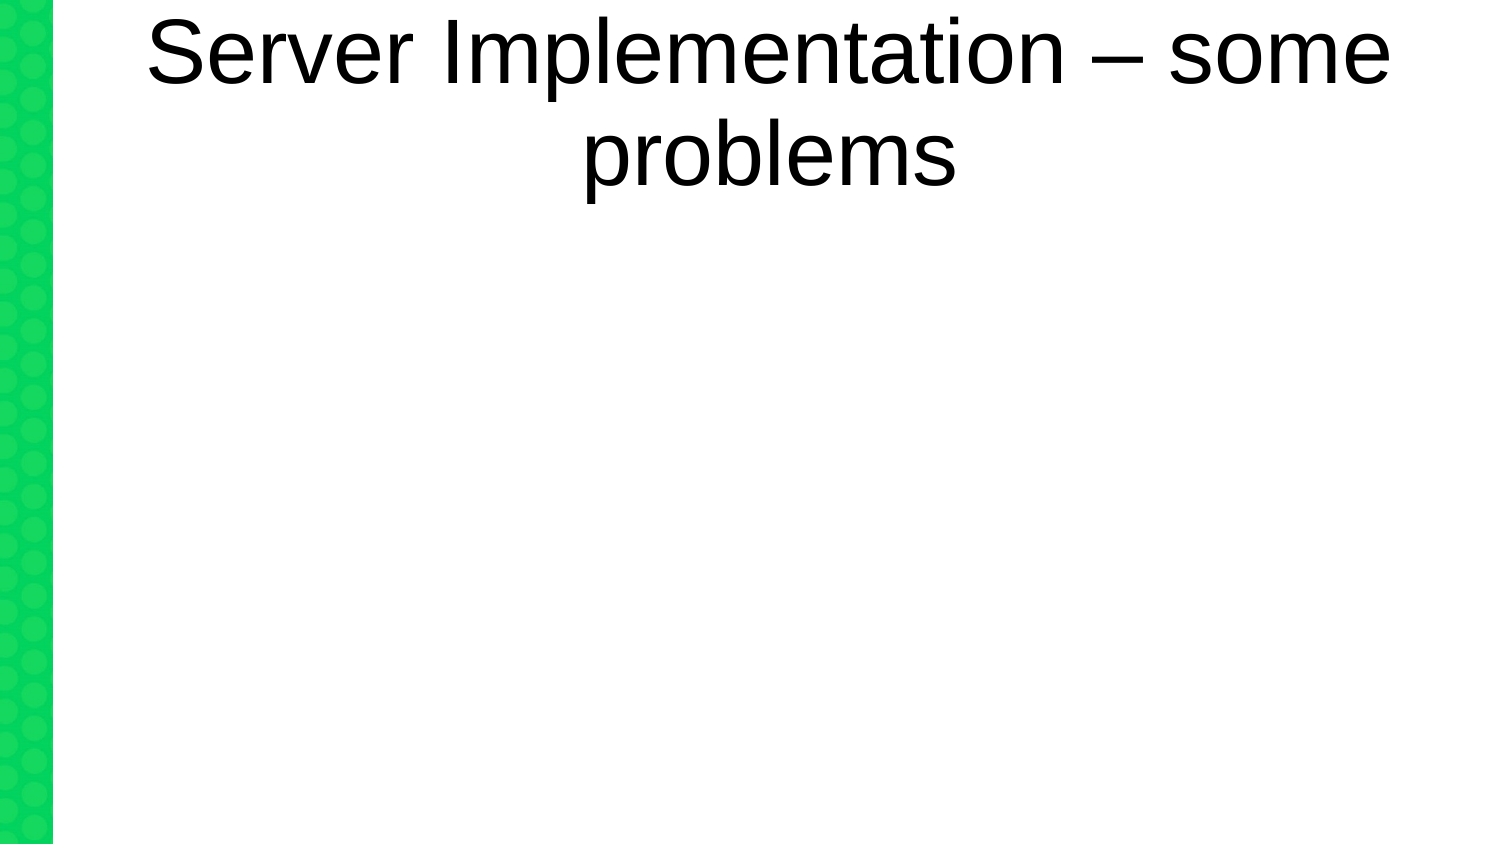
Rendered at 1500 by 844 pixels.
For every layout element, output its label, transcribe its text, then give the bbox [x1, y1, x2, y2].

picture [0, 0, 61, 844]
title Server Implementation – some problems [143, 0, 1397, 206]
